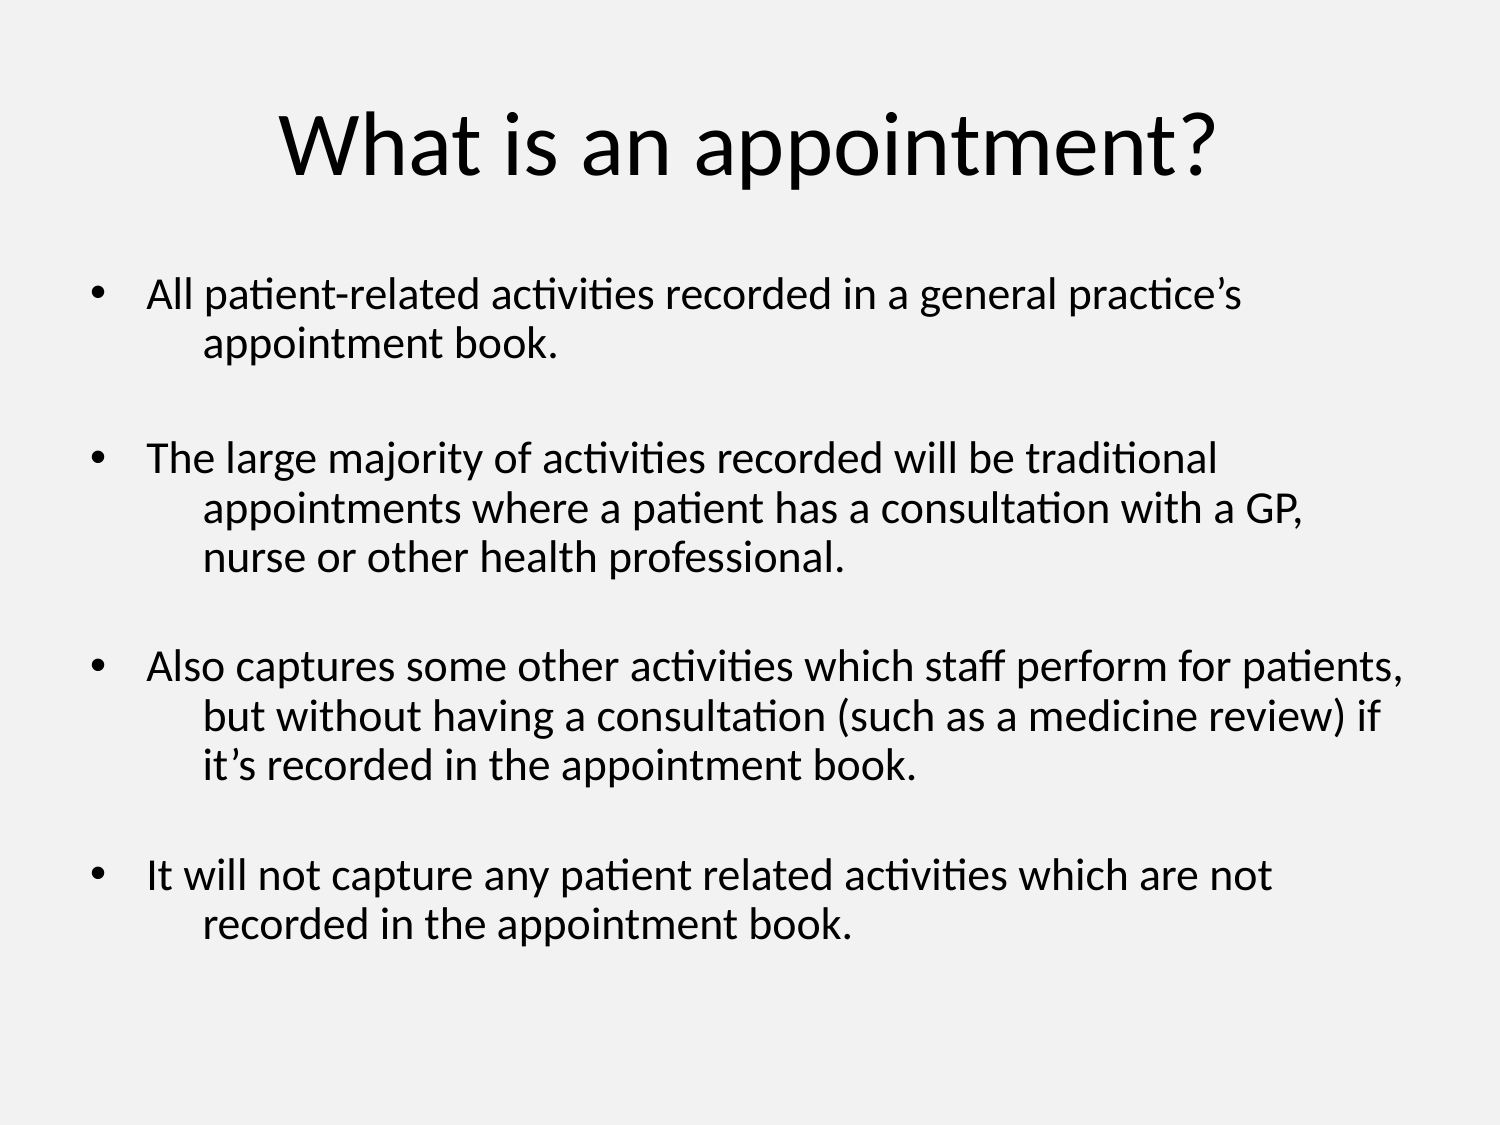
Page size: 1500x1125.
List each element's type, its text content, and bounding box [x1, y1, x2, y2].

title What is an appointment? [75, 45, 1426, 233]
list All patient-related activities recorded in a general practice’s appointment book. The large majority of activities recorded will be traditional appointments where a patient has a consultation with a GP, nurse or other health professional. Also captures some other activities which staff perform for patients, but without having a consultation (such as a medicine review) if it’s recorded in the appointment book. It will not capture any patient related activities which are not recorded in the appointment book. [75, 262, 1426, 1005]
